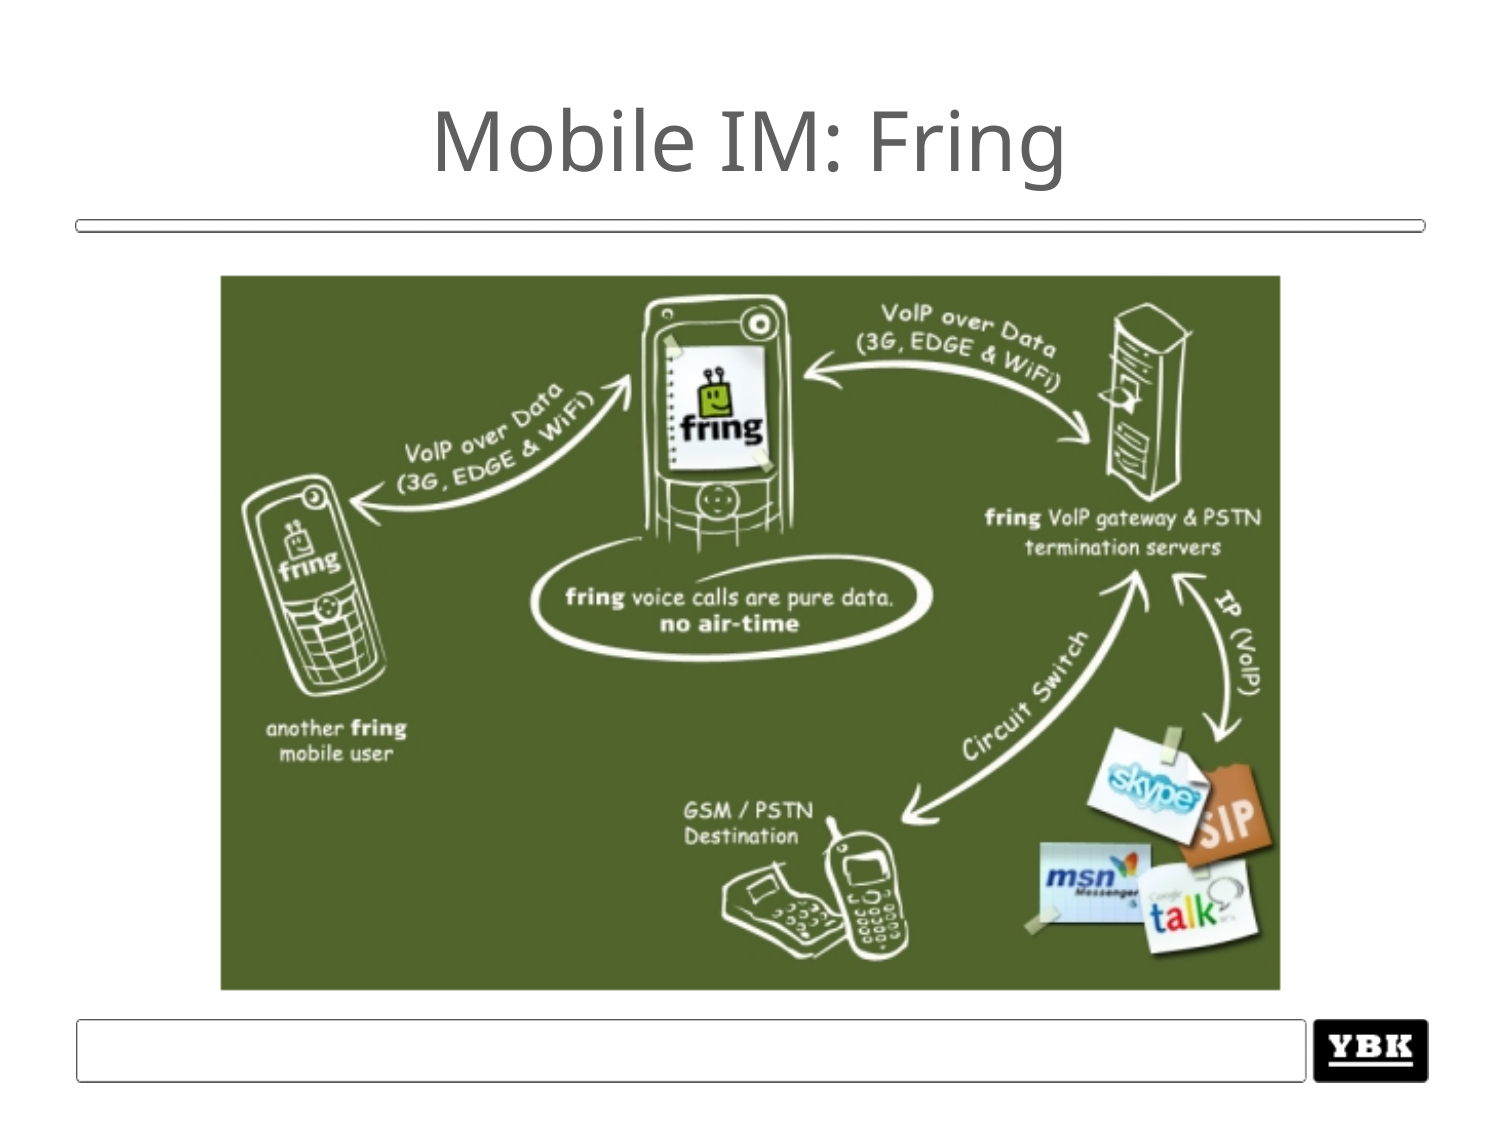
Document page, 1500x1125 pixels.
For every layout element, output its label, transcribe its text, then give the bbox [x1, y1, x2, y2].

title Mobile IM: Fring [75, 45, 1426, 233]
picture [76, 1019, 1429, 1083]
chart [209, 262, 1291, 1005]
